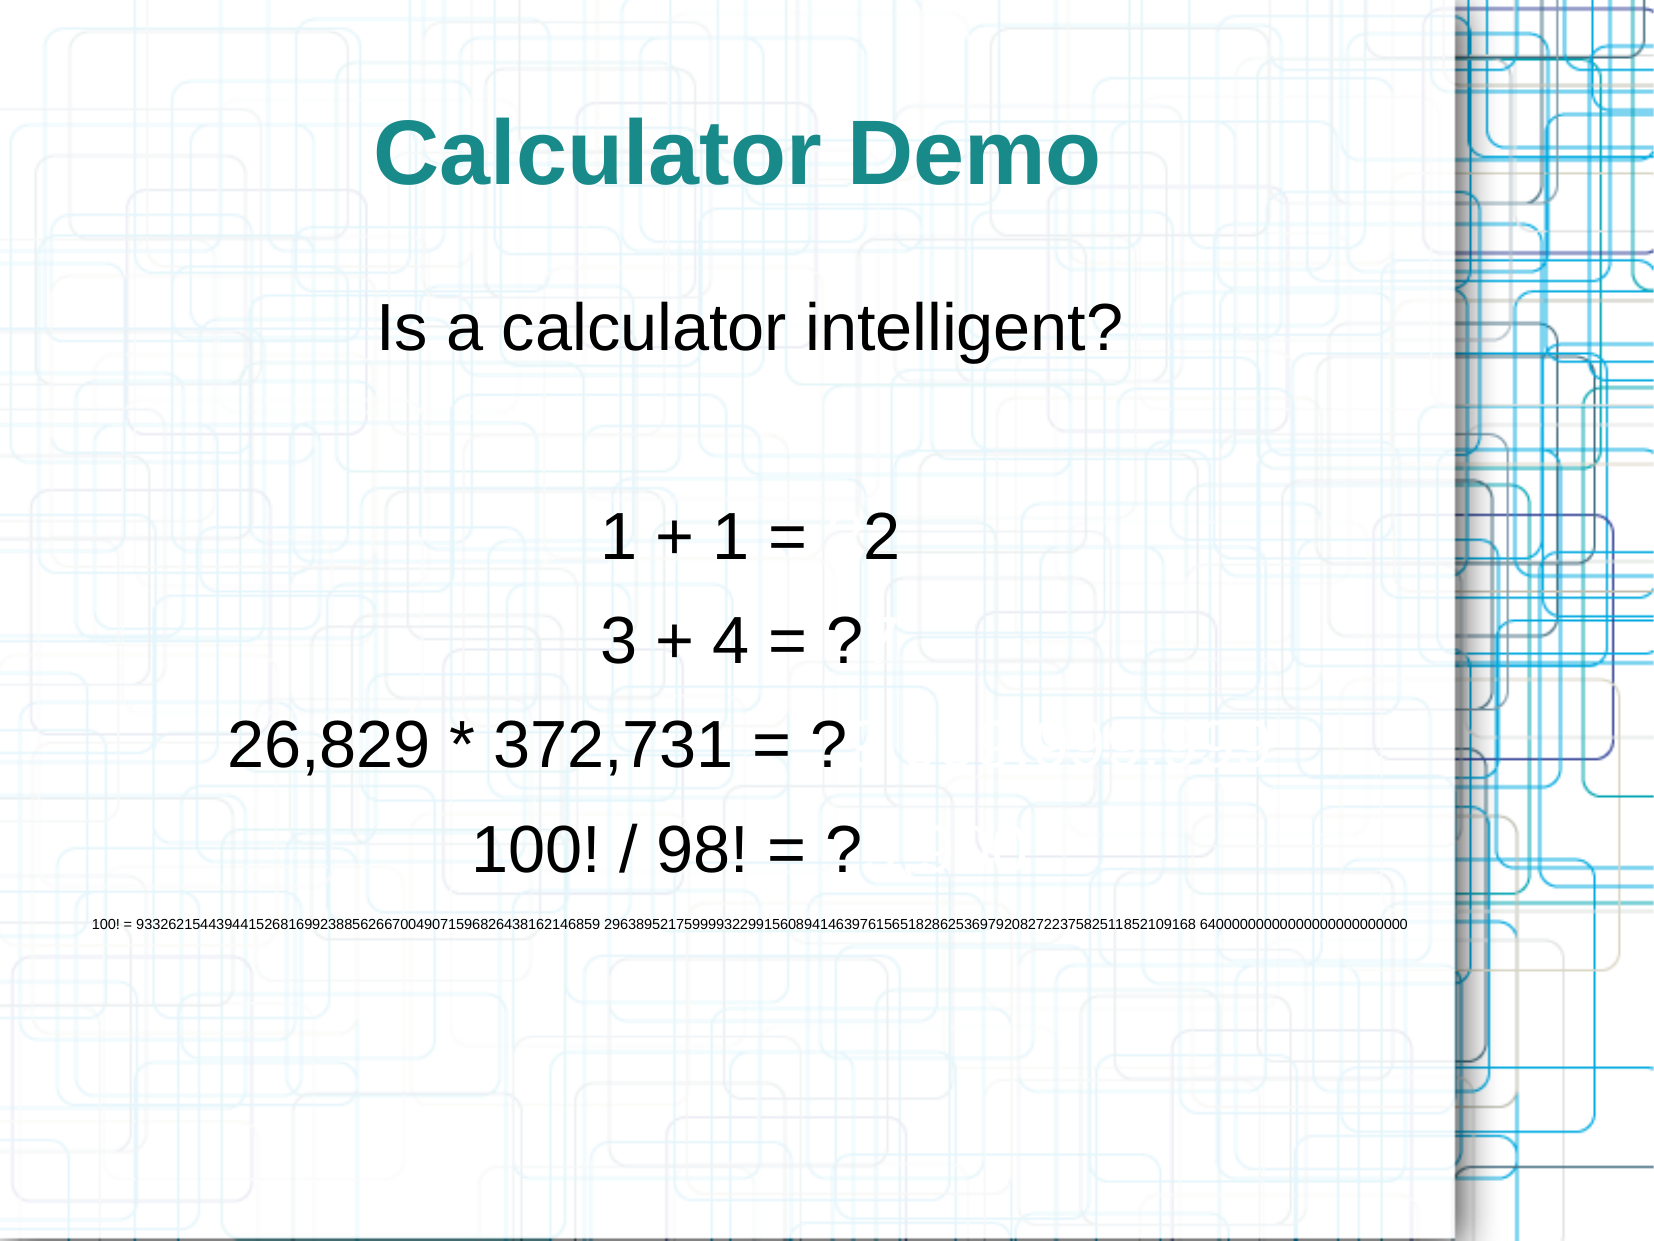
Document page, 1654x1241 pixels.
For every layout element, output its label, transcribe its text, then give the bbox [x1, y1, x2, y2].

title Calculator Demo [59, 56, 1418, 250]
list Is a calculator intelligent? 1 + 1 = ?2 3 + 4 = ?7 26,829 * 372,731 = ?9,999,999,999 100! / 98! = ?9,900 100! = 9332621544394415268169923885626670049071596826438162146859 29638952175999932299156089414639761565182862536979208272237582511852109168 64000000000000000000000000 [82, 290, 1418, 1094]
picture [0, 0, 1654, 1241]
